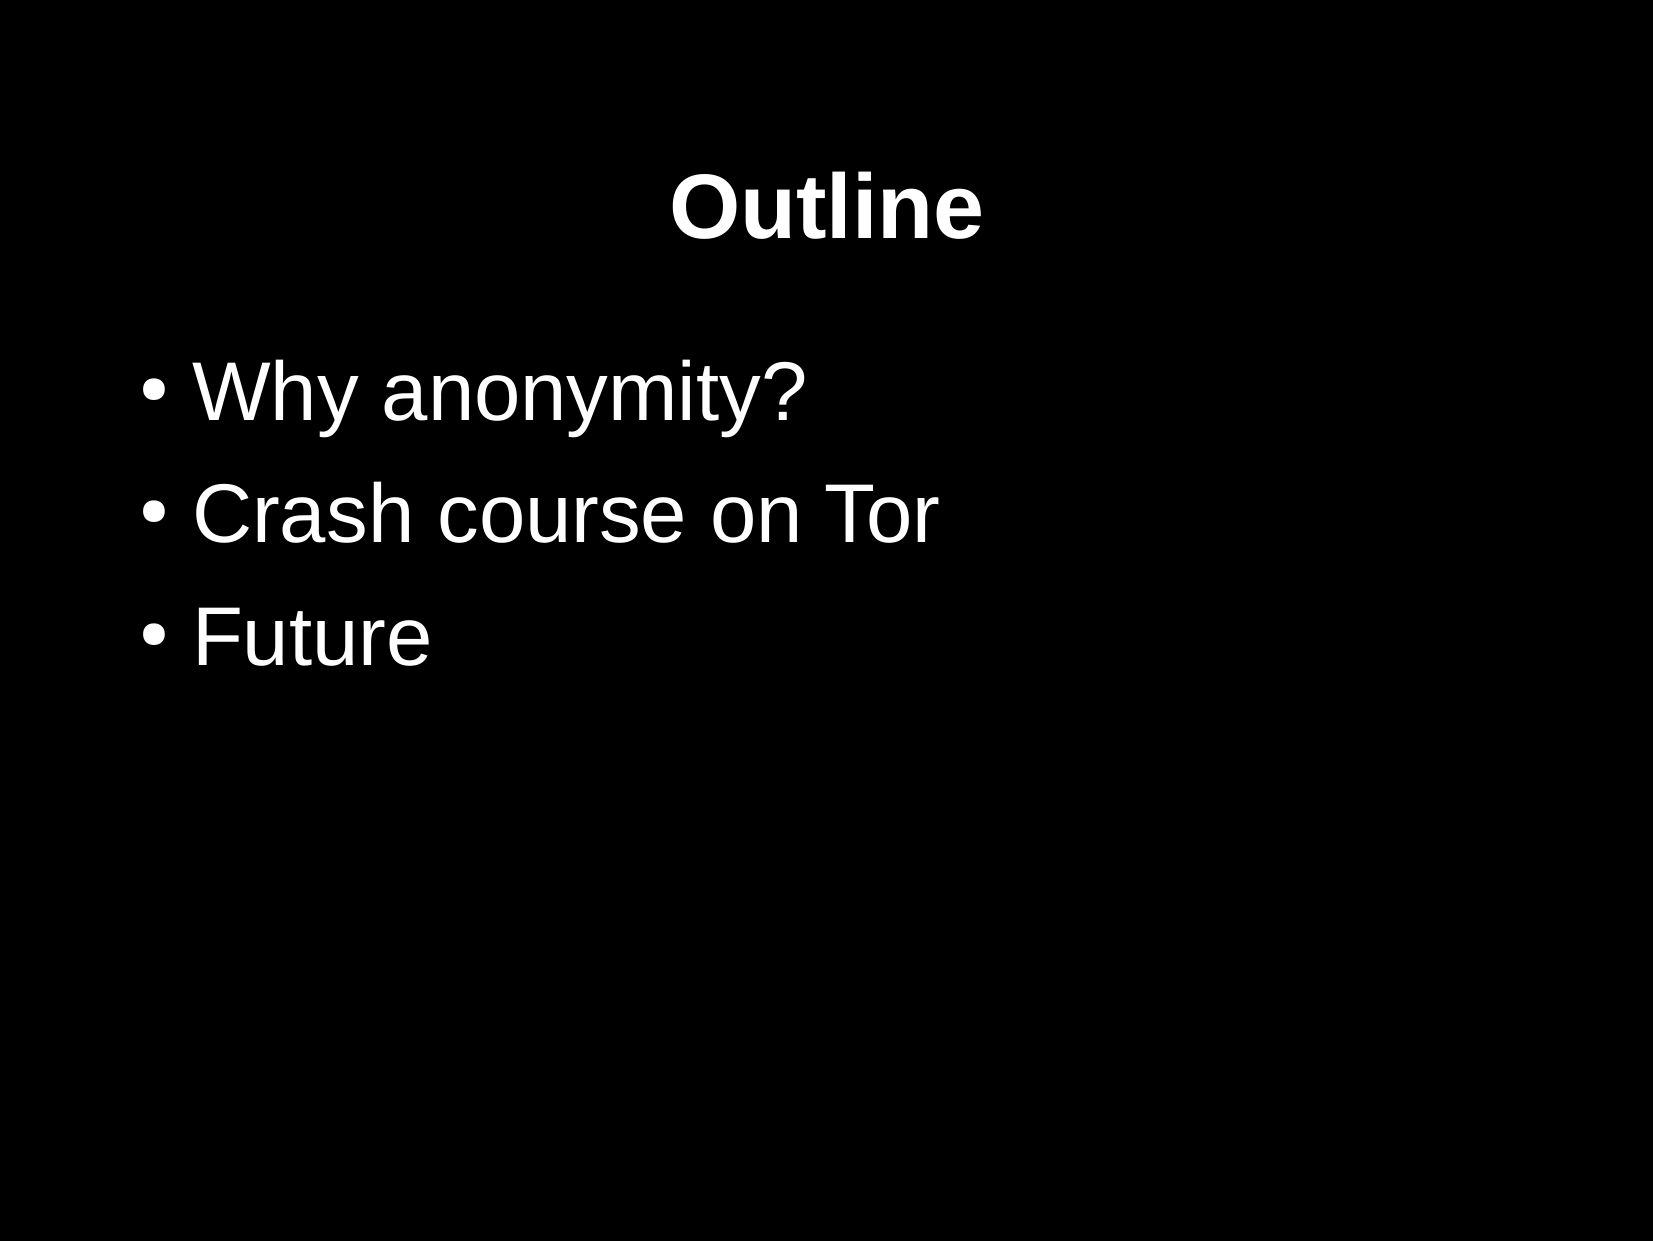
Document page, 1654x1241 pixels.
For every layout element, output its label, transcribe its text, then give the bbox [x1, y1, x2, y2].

title Outline [121, 102, 1534, 311]
list Why anonymity? Crash course on Tor Future [121, 344, 1534, 683]
